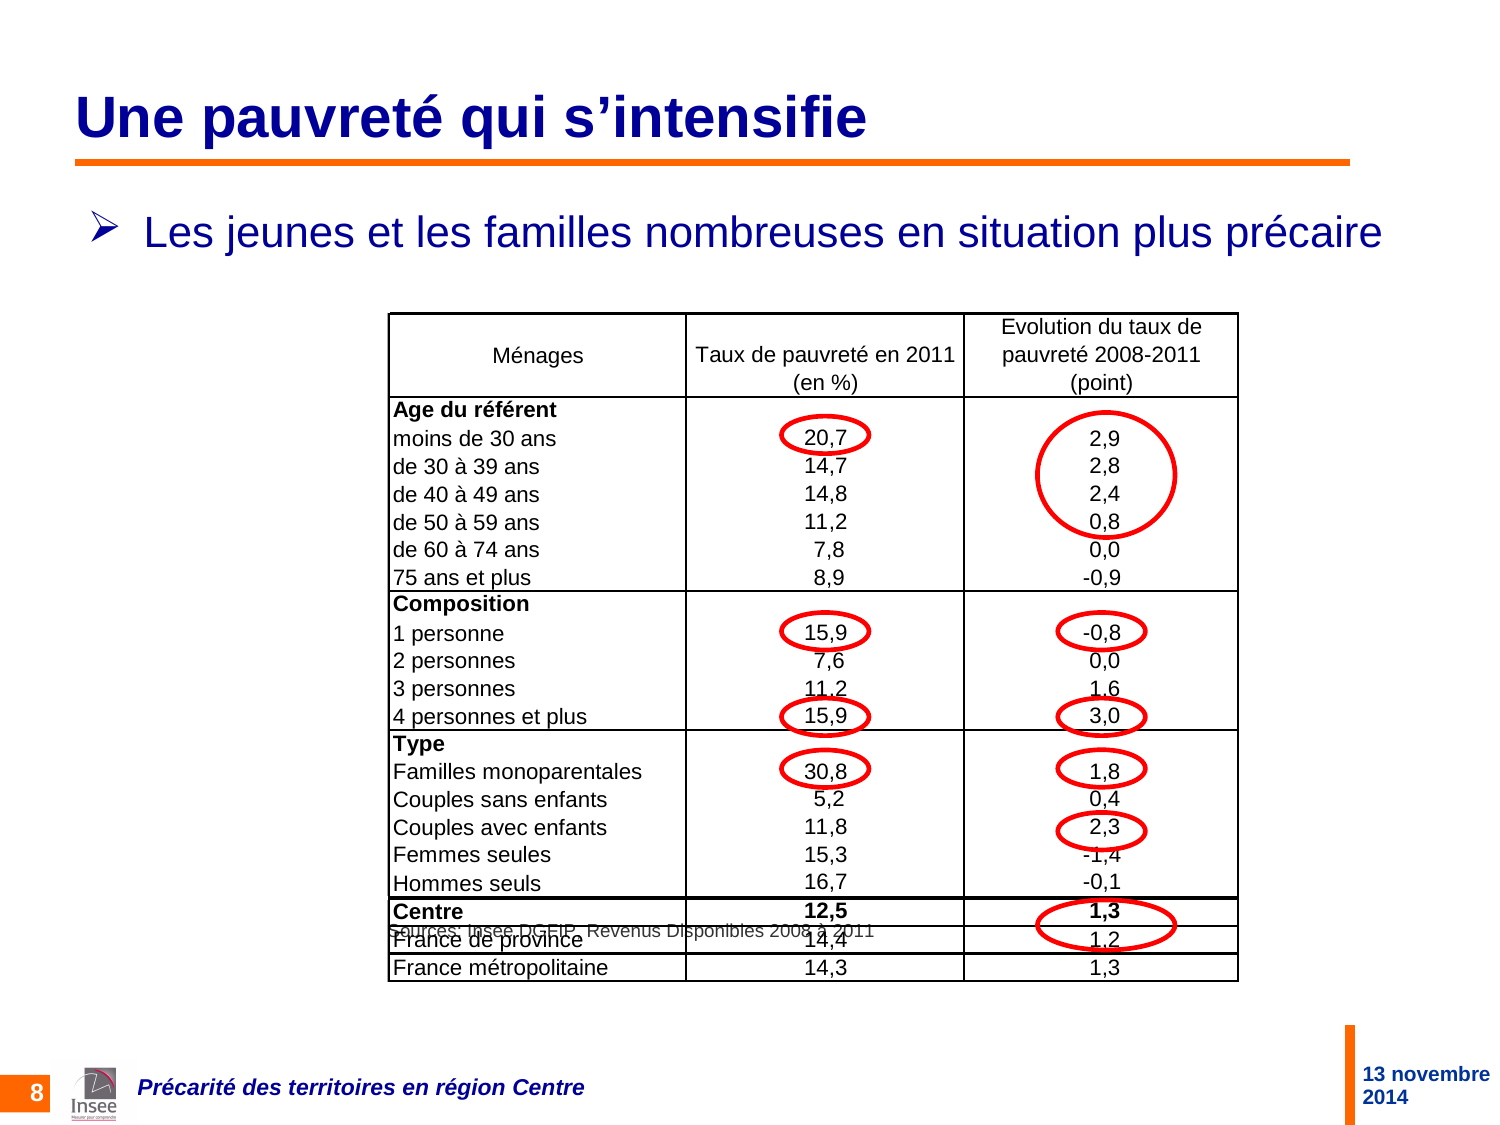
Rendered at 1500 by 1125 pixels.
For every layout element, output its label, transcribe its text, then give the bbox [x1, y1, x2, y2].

title Une pauvreté qui s’intensifie [75, 24, 1351, 149]
list Les jeunes et les familles nombreuses en situation plus précaire Sources: Insee DGFIP, Revenus Disponibles 2008 à 2011 [87, 212, 1400, 1051]
picture [50, 1058, 138, 1125]
picture [387, 312, 1240, 983]
